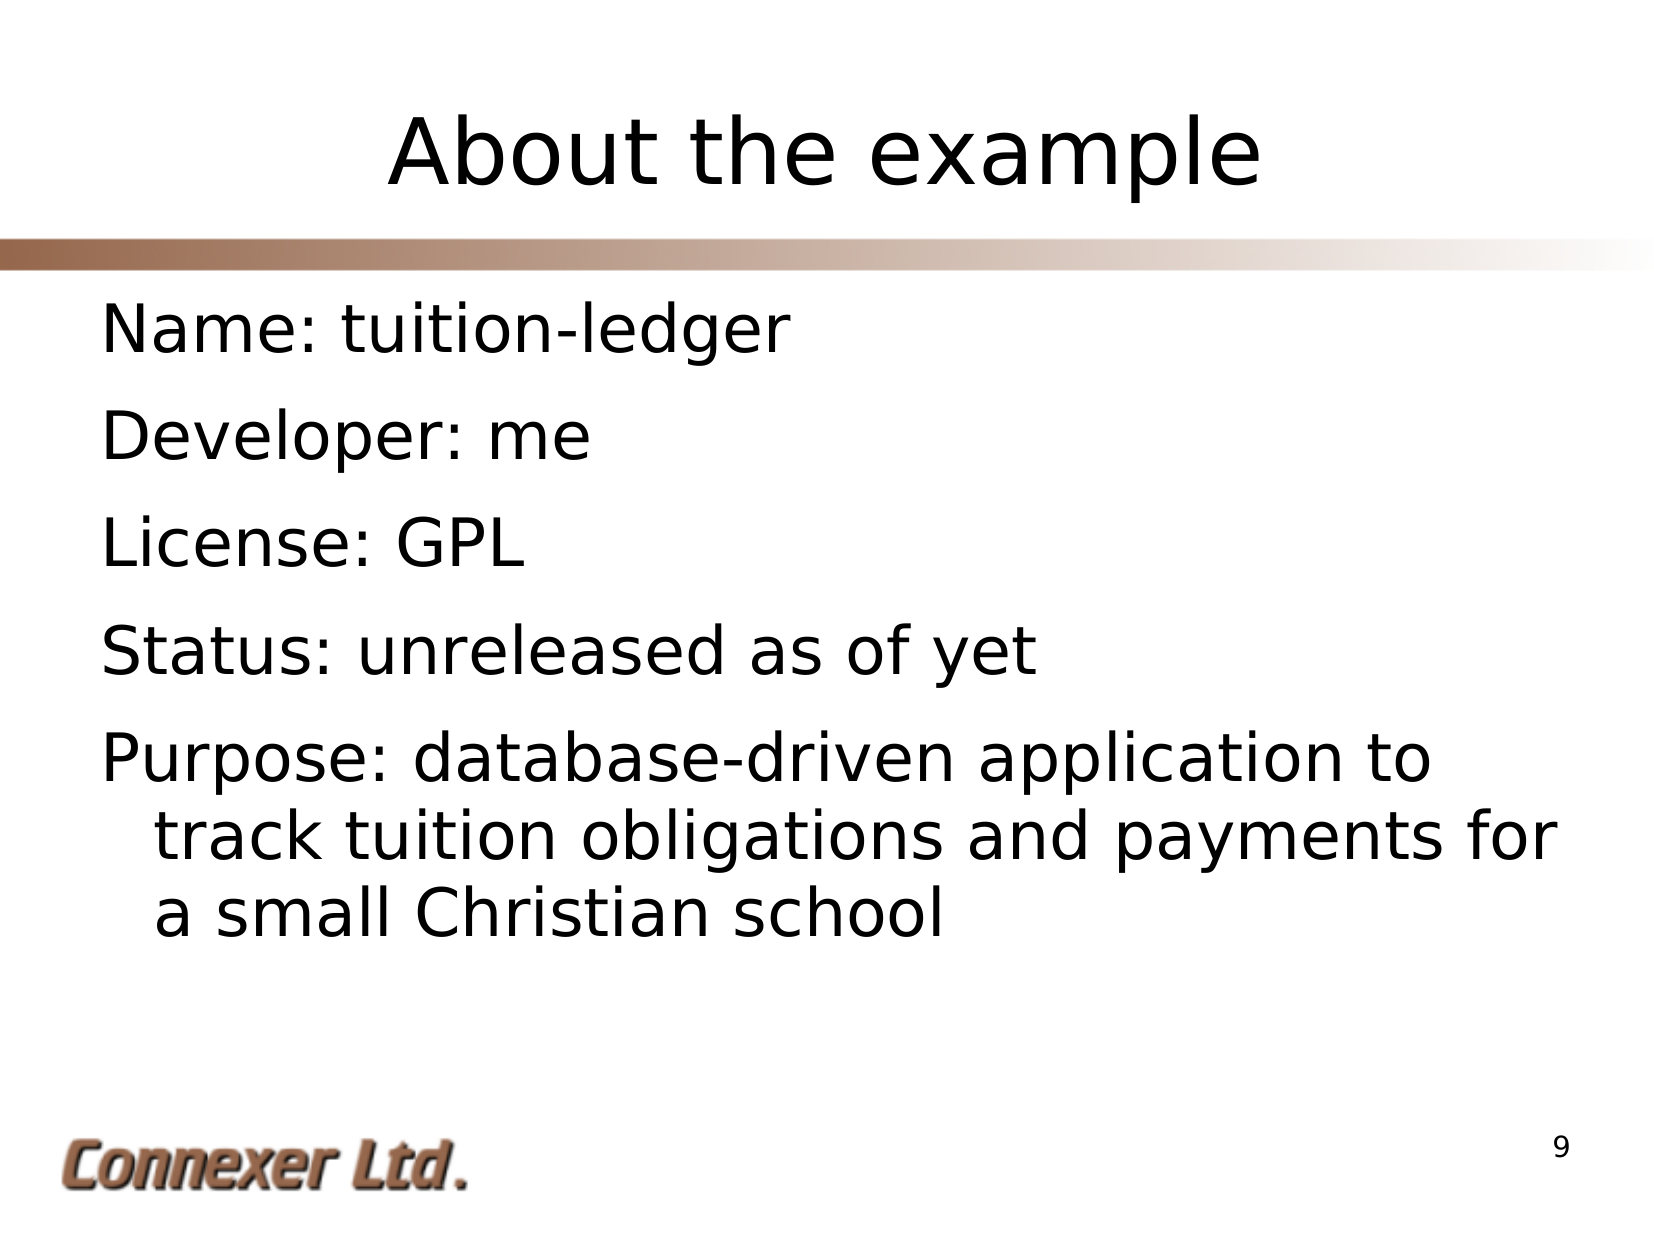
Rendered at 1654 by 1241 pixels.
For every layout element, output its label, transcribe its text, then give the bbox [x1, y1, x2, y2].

picture [0, 0, 1654, 1241]
list Name: tuition-ledger Developer: me License: GPL Status: unreleased as of yet Purpose: database-driven application to track tuition obligations and payments for a small Christian school [82, 290, 1571, 1094]
title About the example [82, 56, 1571, 250]
